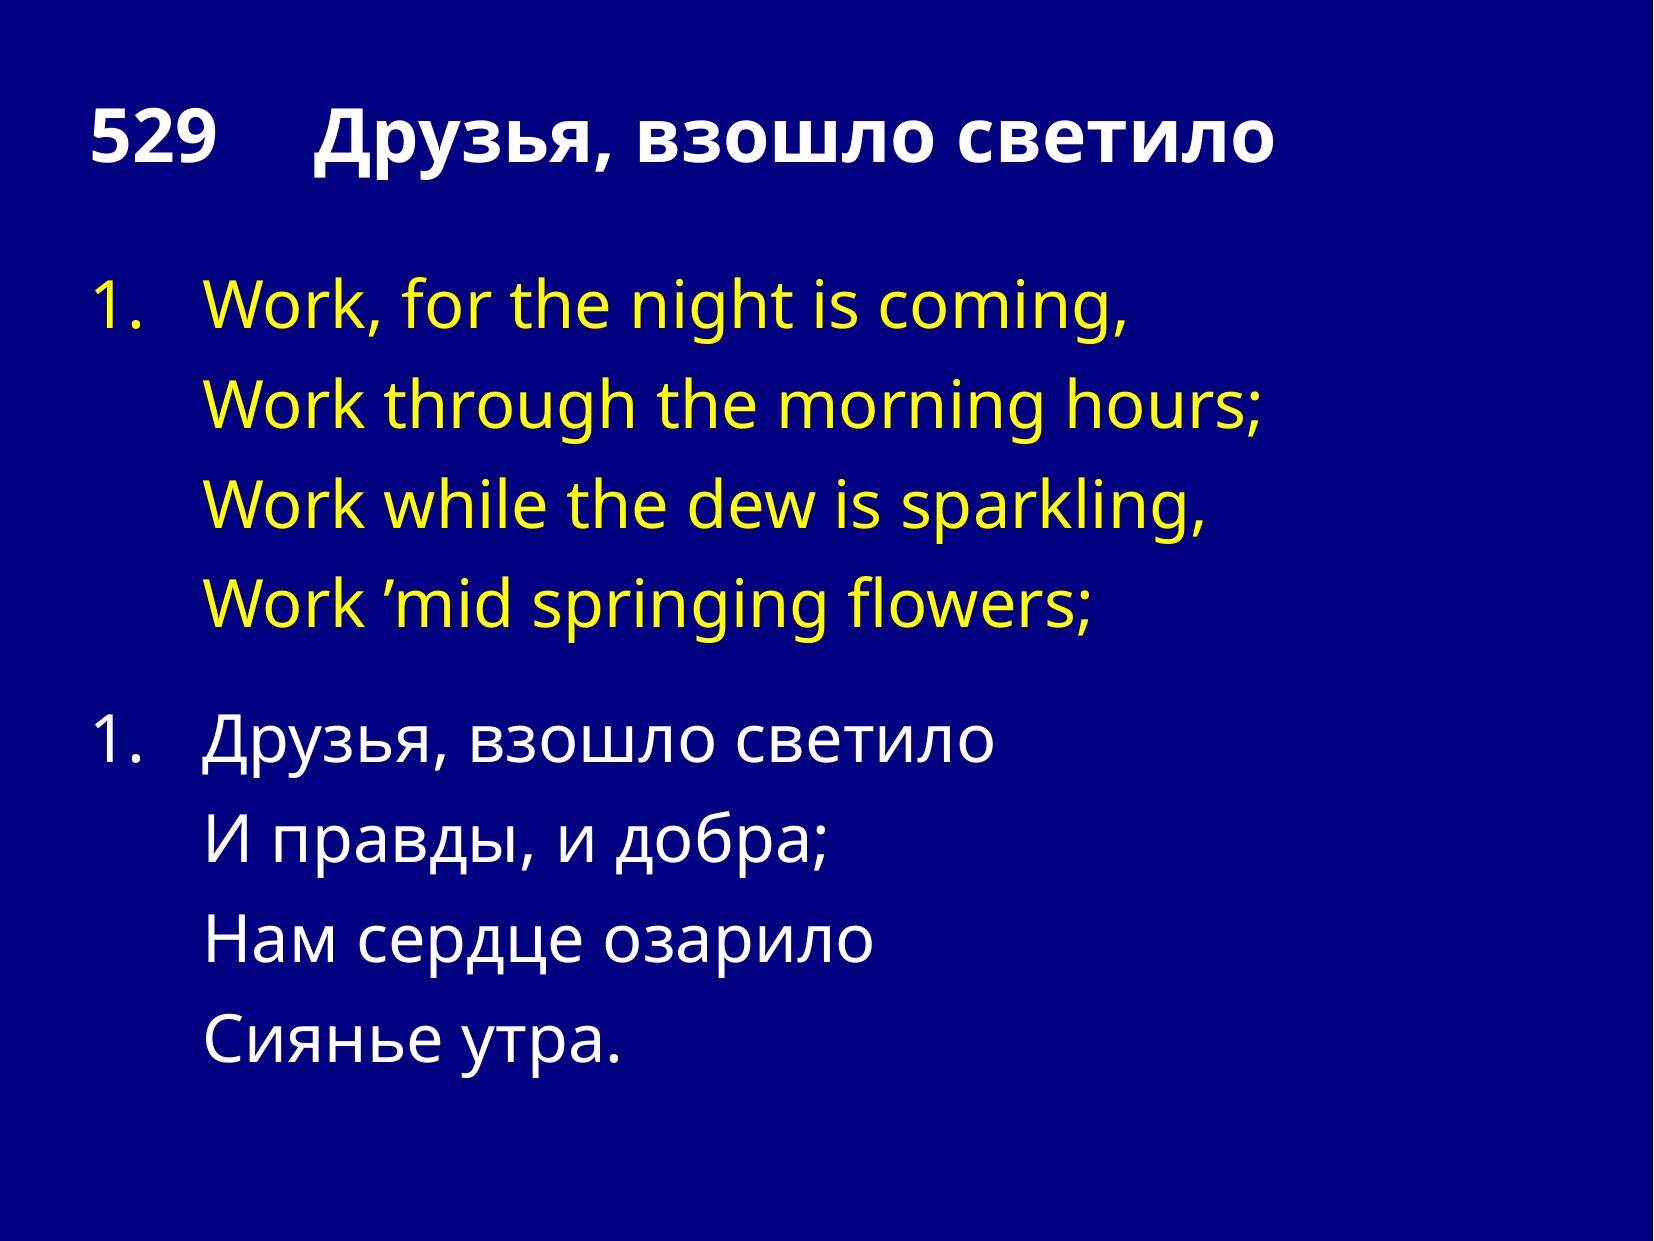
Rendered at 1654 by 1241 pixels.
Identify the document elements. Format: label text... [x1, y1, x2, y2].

text_box 529 Друзья, взошло светило [75, 75, 1576, 188]
text_box 1. Друзья, взошло светило И правды, и добра; Нам сердце озарило Сиянье утра. [75, 675, 1576, 1163]
text_box 1. Work, for the night is coming, Work through the morning hours; Work while the dew is sparkling, Work ’mid springing flowers; [75, 188, 1576, 638]
